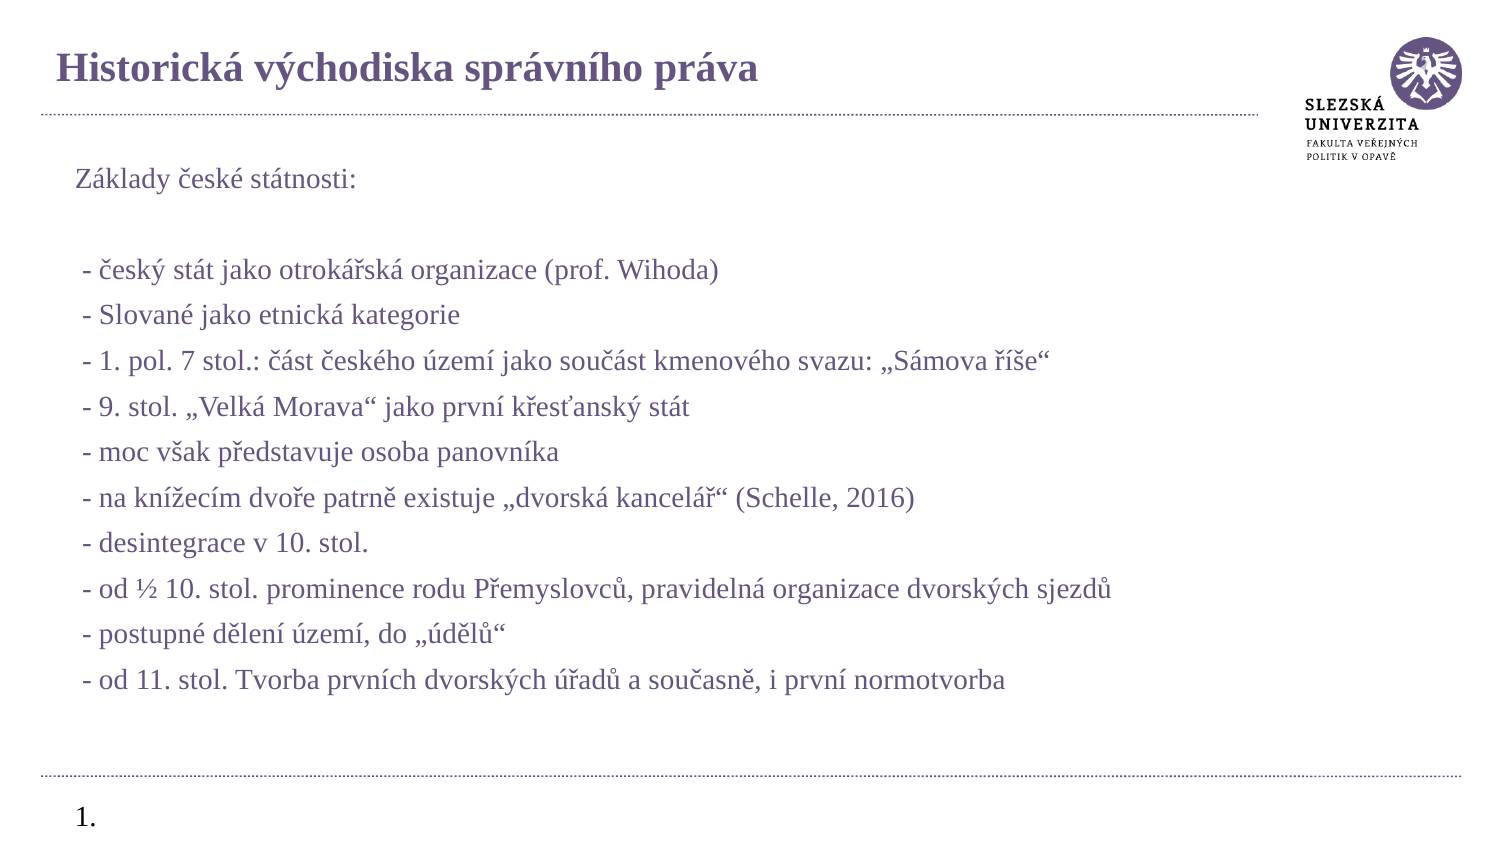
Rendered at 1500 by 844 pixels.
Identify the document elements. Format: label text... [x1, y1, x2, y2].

title Historická východiska správního práva [41, 32, 786, 116]
text_box Základy české státnosti: - český stát jako otrokářská organizace (prof. Wihoda) - Slované jako etnická kategorie - 1. pol. 7 stol.: část českého území jako součást kmenového svazu: „Sámova říše“ - 9. stol. „Velká Morava“ jako první křesťanský stát - moc však představuje osoba panovníka - na knížecím dvoře patrně existuje „dvorská kancelář“ (Schelle, 2016) - desintegrace v 10. stol. - od ½ 10. stol. prominence rodu Přemyslovců, pravidelná organizace dvorských sjezdů - postupné dělení území, do „údělů“ - od 11. stol. Tvorba prvních dvorských úřadů a současně, i první normotvorba [59, 154, 1284, 746]
